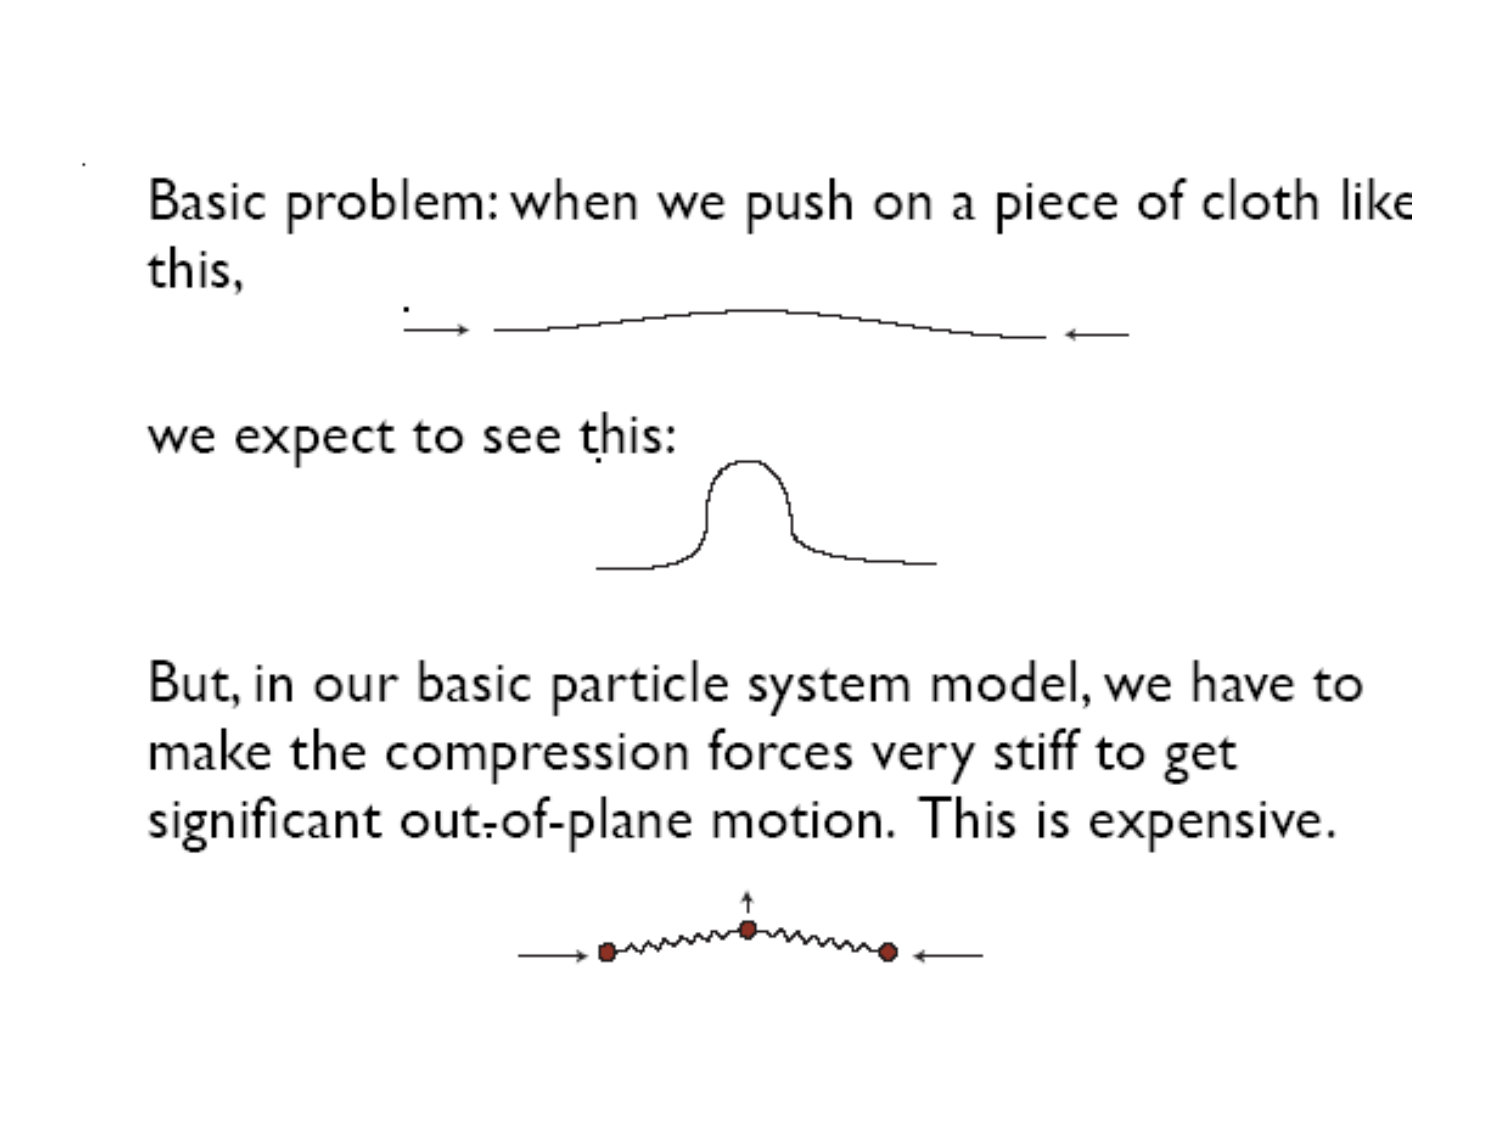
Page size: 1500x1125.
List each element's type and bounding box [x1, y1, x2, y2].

picture [76, 113, 1412, 1004]
